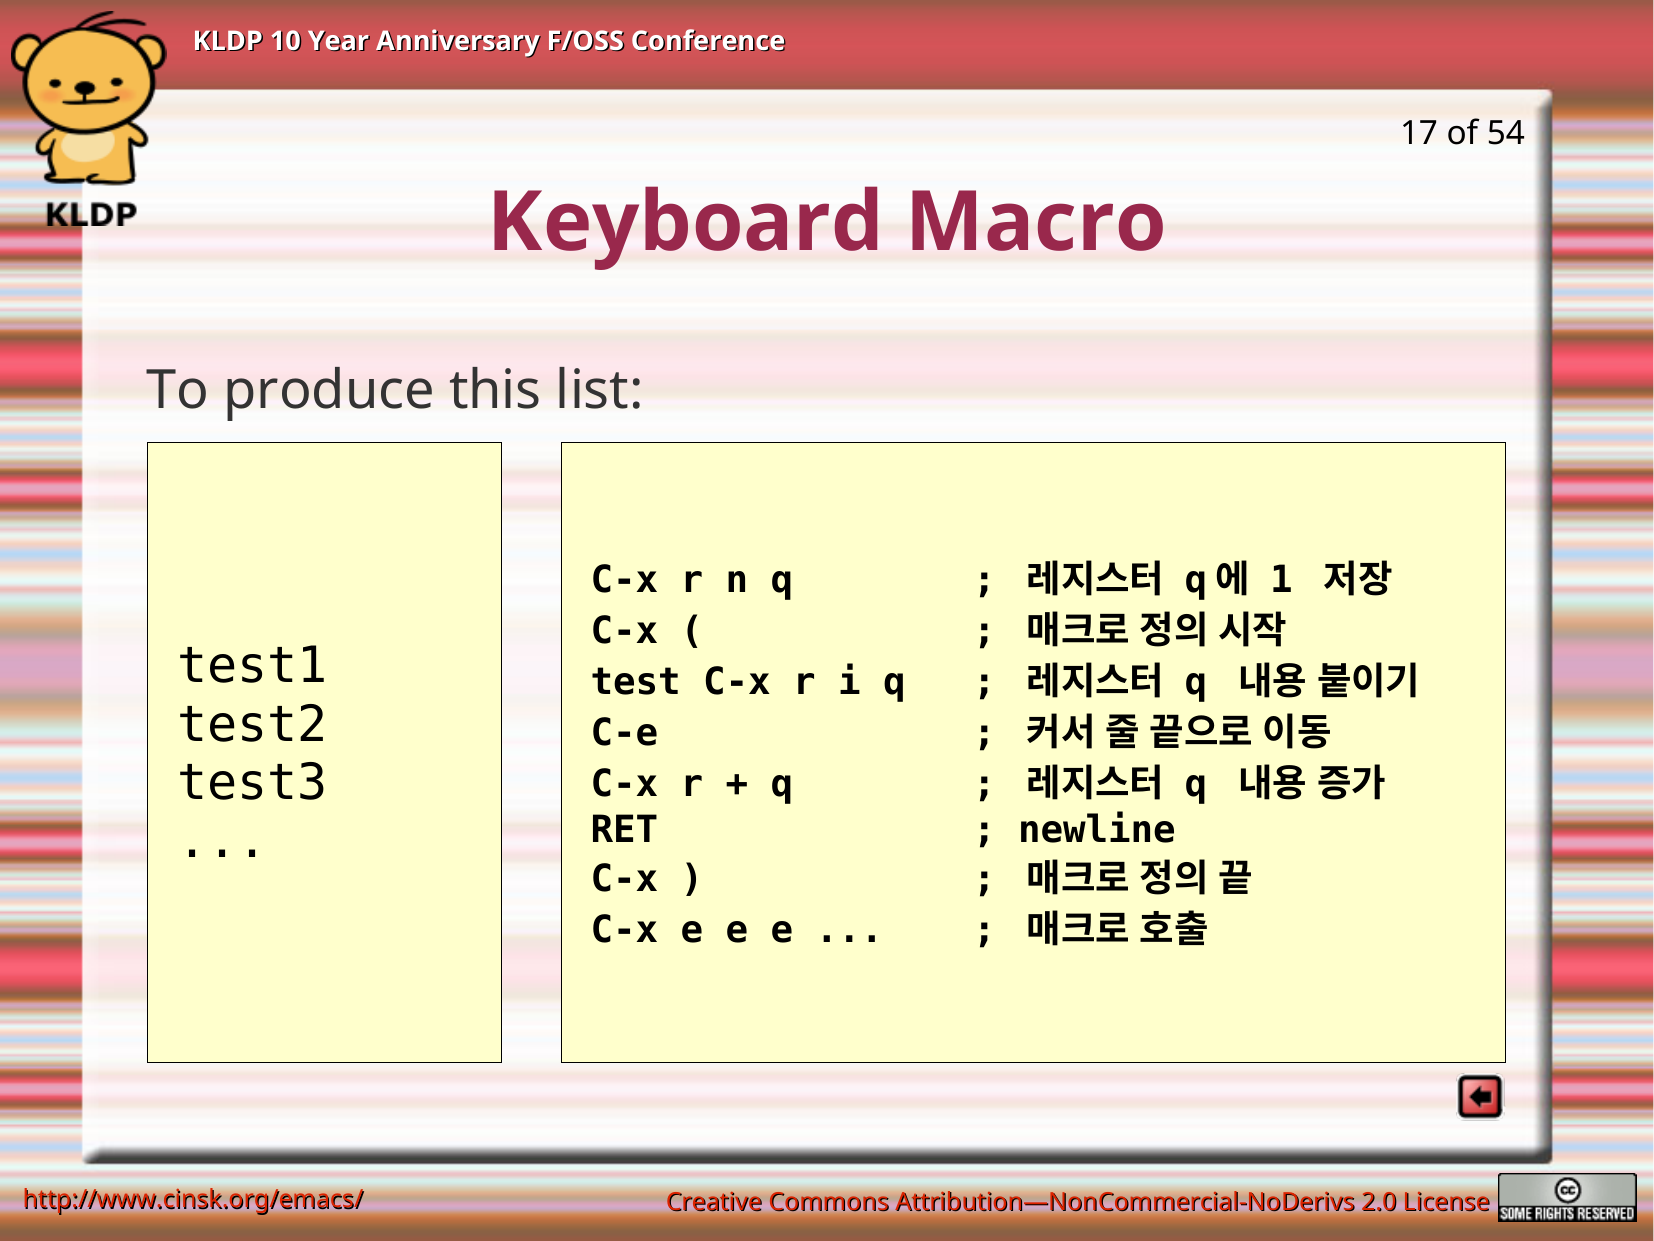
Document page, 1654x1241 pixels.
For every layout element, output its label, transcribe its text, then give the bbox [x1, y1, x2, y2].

picture [0, 0, 1654, 1241]
title Keyboard Macro [121, 114, 1534, 322]
text_box test1 test2 test3 ... [147, 442, 502, 1063]
text_box C-x r n q ; 레지스터 q에 1 저장 C-x ( ; 매크로 정의 시작 test C-x r i q ; 레지스터 q 내용 붙이기 C-e ; 커서 줄 끝으로 이동 C-x r + q ; 레지스터 q 내용 증가 RET ; newline C-x ) ; 매크로 정의 끝 C-x e e e ... ; 매크로 호출 [561, 442, 1506, 1063]
list To produce this list: [134, 350, 809, 443]
